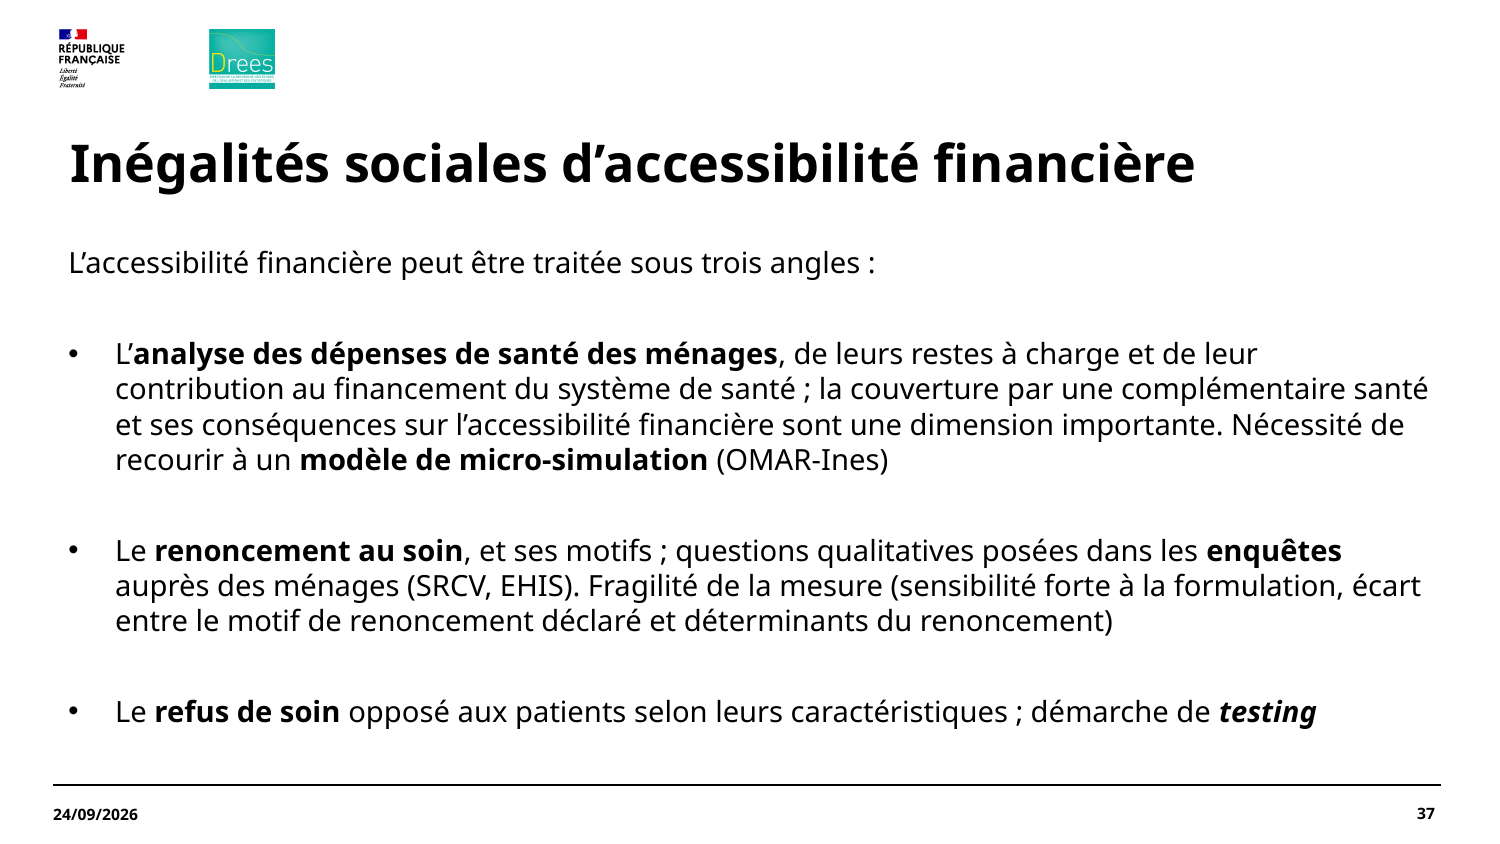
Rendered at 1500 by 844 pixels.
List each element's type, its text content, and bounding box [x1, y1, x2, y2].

list L’accessibilité financière peut être traitée sous trois angles : L’analyse des dépenses de santé des ménages, de leurs restes à charge et de leur contribution au financement du système de santé ; la couverture par une complémentaire santé et ses conséquences sur l’accessibilité financière sont une dimension importante. Nécessité de recourir à un modèle de micro-simulation (OMAR-Ines) Le renoncement au soin, et ses motifs ; questions qualitatives posées dans les enquêtes auprès des ménages (SRCV, EHIS). Fragilité de la mesure (sensibilité forte à la formulation, écart entre le motif de renoncement déclaré et déterminants du renoncement) Le refus de soin opposé aux patients selon leurs caractéristiques ; démarche de testing [53, 244, 1436, 753]
picture [209, 29, 275, 89]
slide_number 25/11/2024 [53, 787, 246, 844]
picture [47, 17, 136, 107]
title Inégalités sociales d’accessibilité financière [53, 121, 1436, 211]
